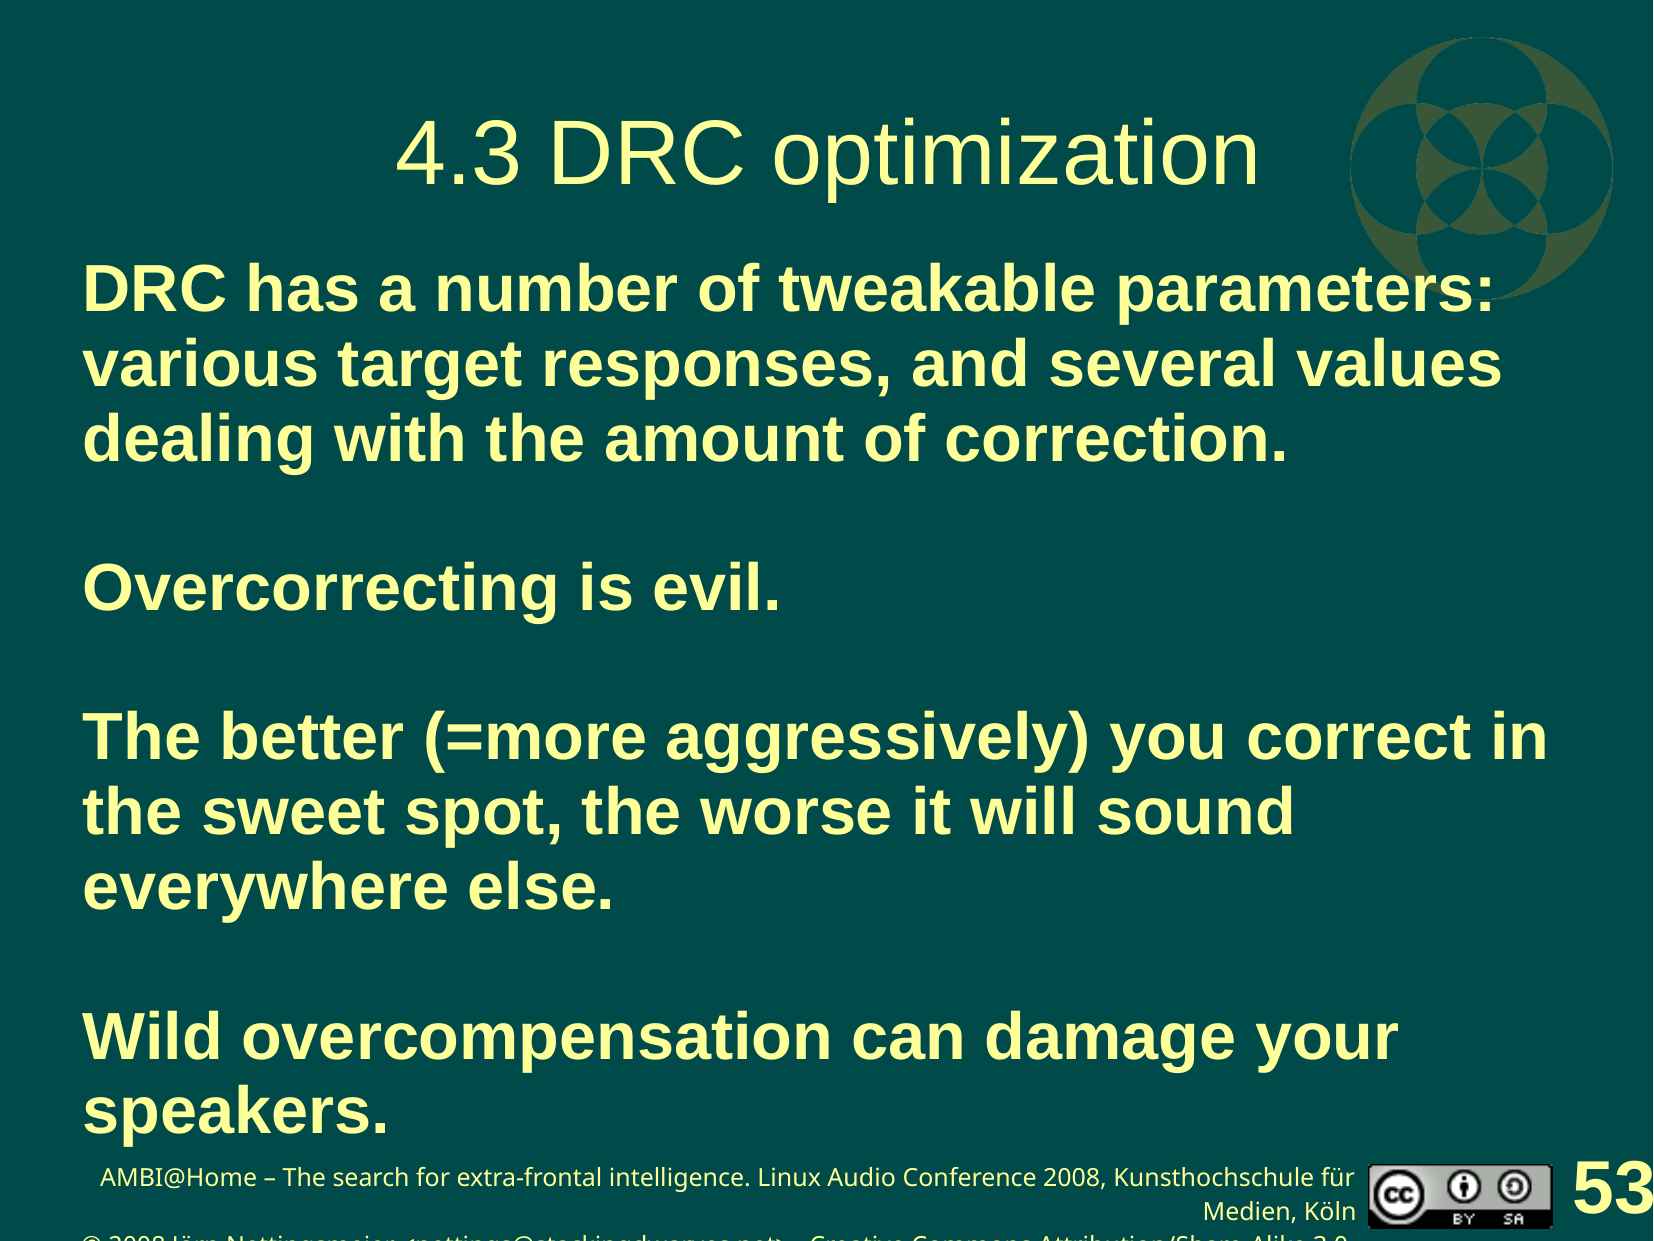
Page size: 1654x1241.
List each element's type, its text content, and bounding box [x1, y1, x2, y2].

subtitle DRC has a number of tweakable parameters: various target responses, and several values dealing with the amount of correction. Overcorrecting is evil. The better (=more aggressively) you correct in the sweet spot, the worse it will sound everywhere else. Wild overcompensation can damage your speakers. [82, 250, 1571, 1149]
picture [1350, 37, 1613, 300]
title 4.3 DRC optimization [82, 56, 1576, 250]
picture [1368, 1164, 1553, 1229]
